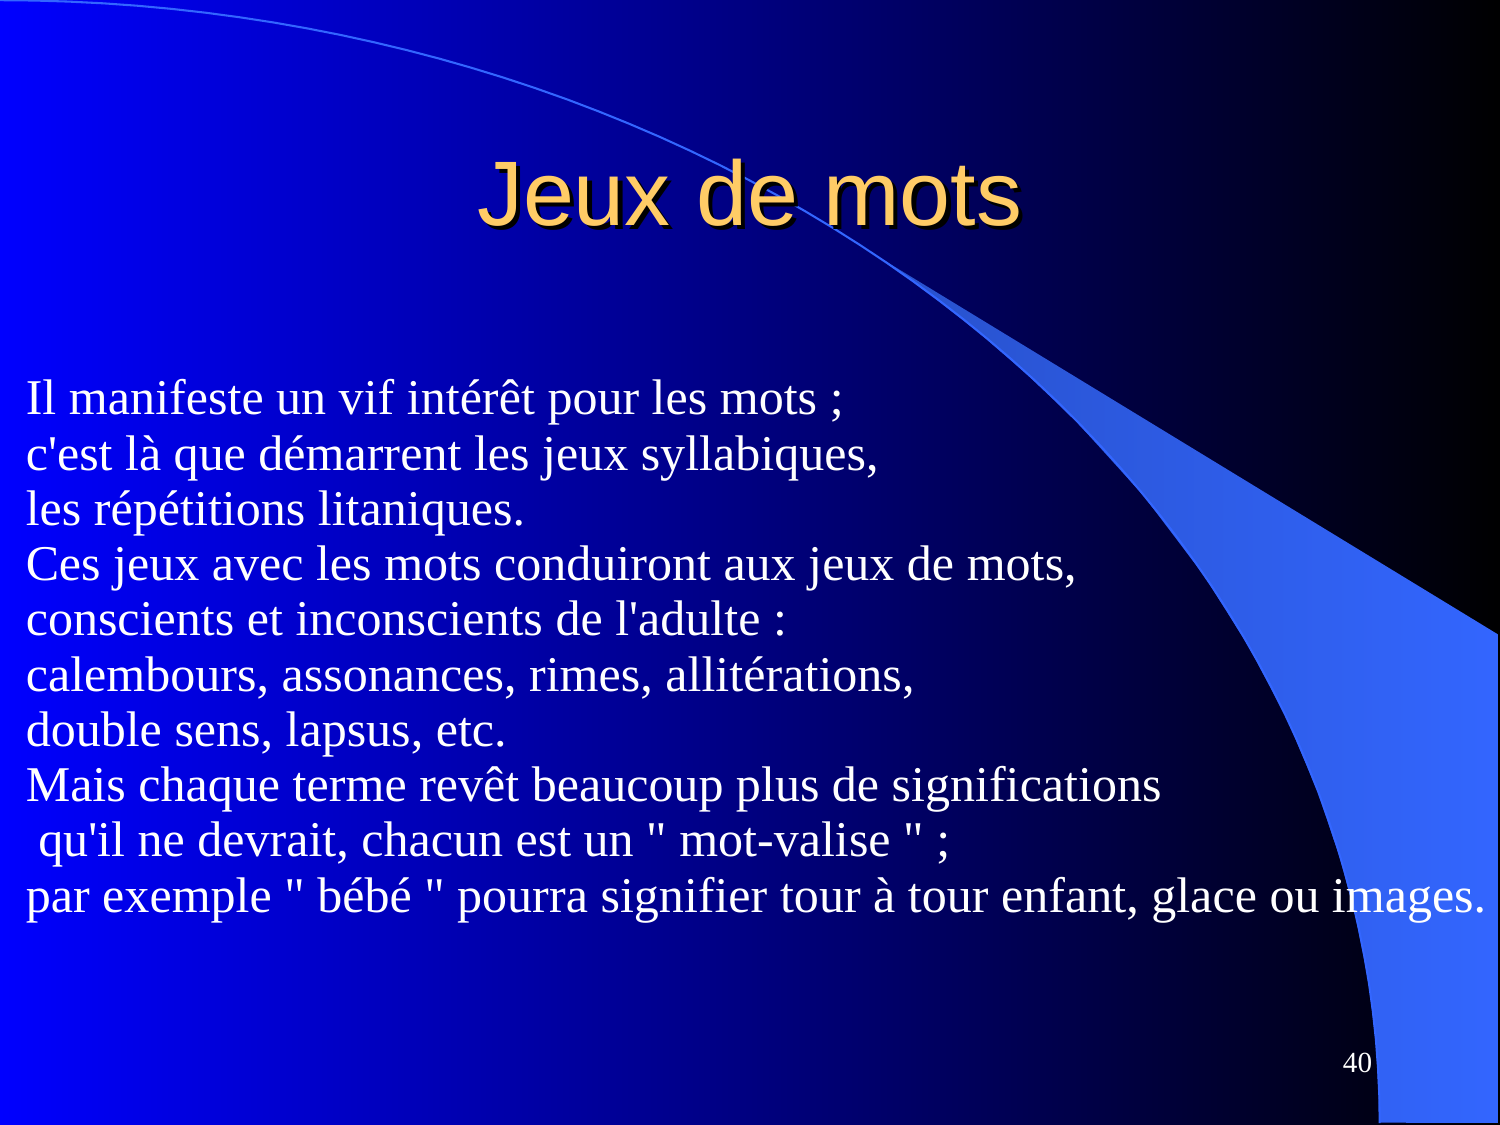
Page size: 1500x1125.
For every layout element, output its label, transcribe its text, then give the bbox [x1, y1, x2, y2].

title Jeux de mots [112, 99, 1388, 288]
text_box Il manifeste un vif intérêt pour les mots ; c'est là que démarrent les jeux syllabiques, les répétitions litaniques. Ces jeux avec les mots conduiront aux jeux de mots, conscients et inconscients de l'adulte : calembours, assonances, rimes, allitérations, double sens, lapsus, etc. Mais chaque terme revêt beaucoup plus de significations qu'il ne devrait, chacun est un " mot-valise " ; par exemple " bébé " pourra signifier tour à tour enfant, glace ou images. [11, 362, 1500, 986]
